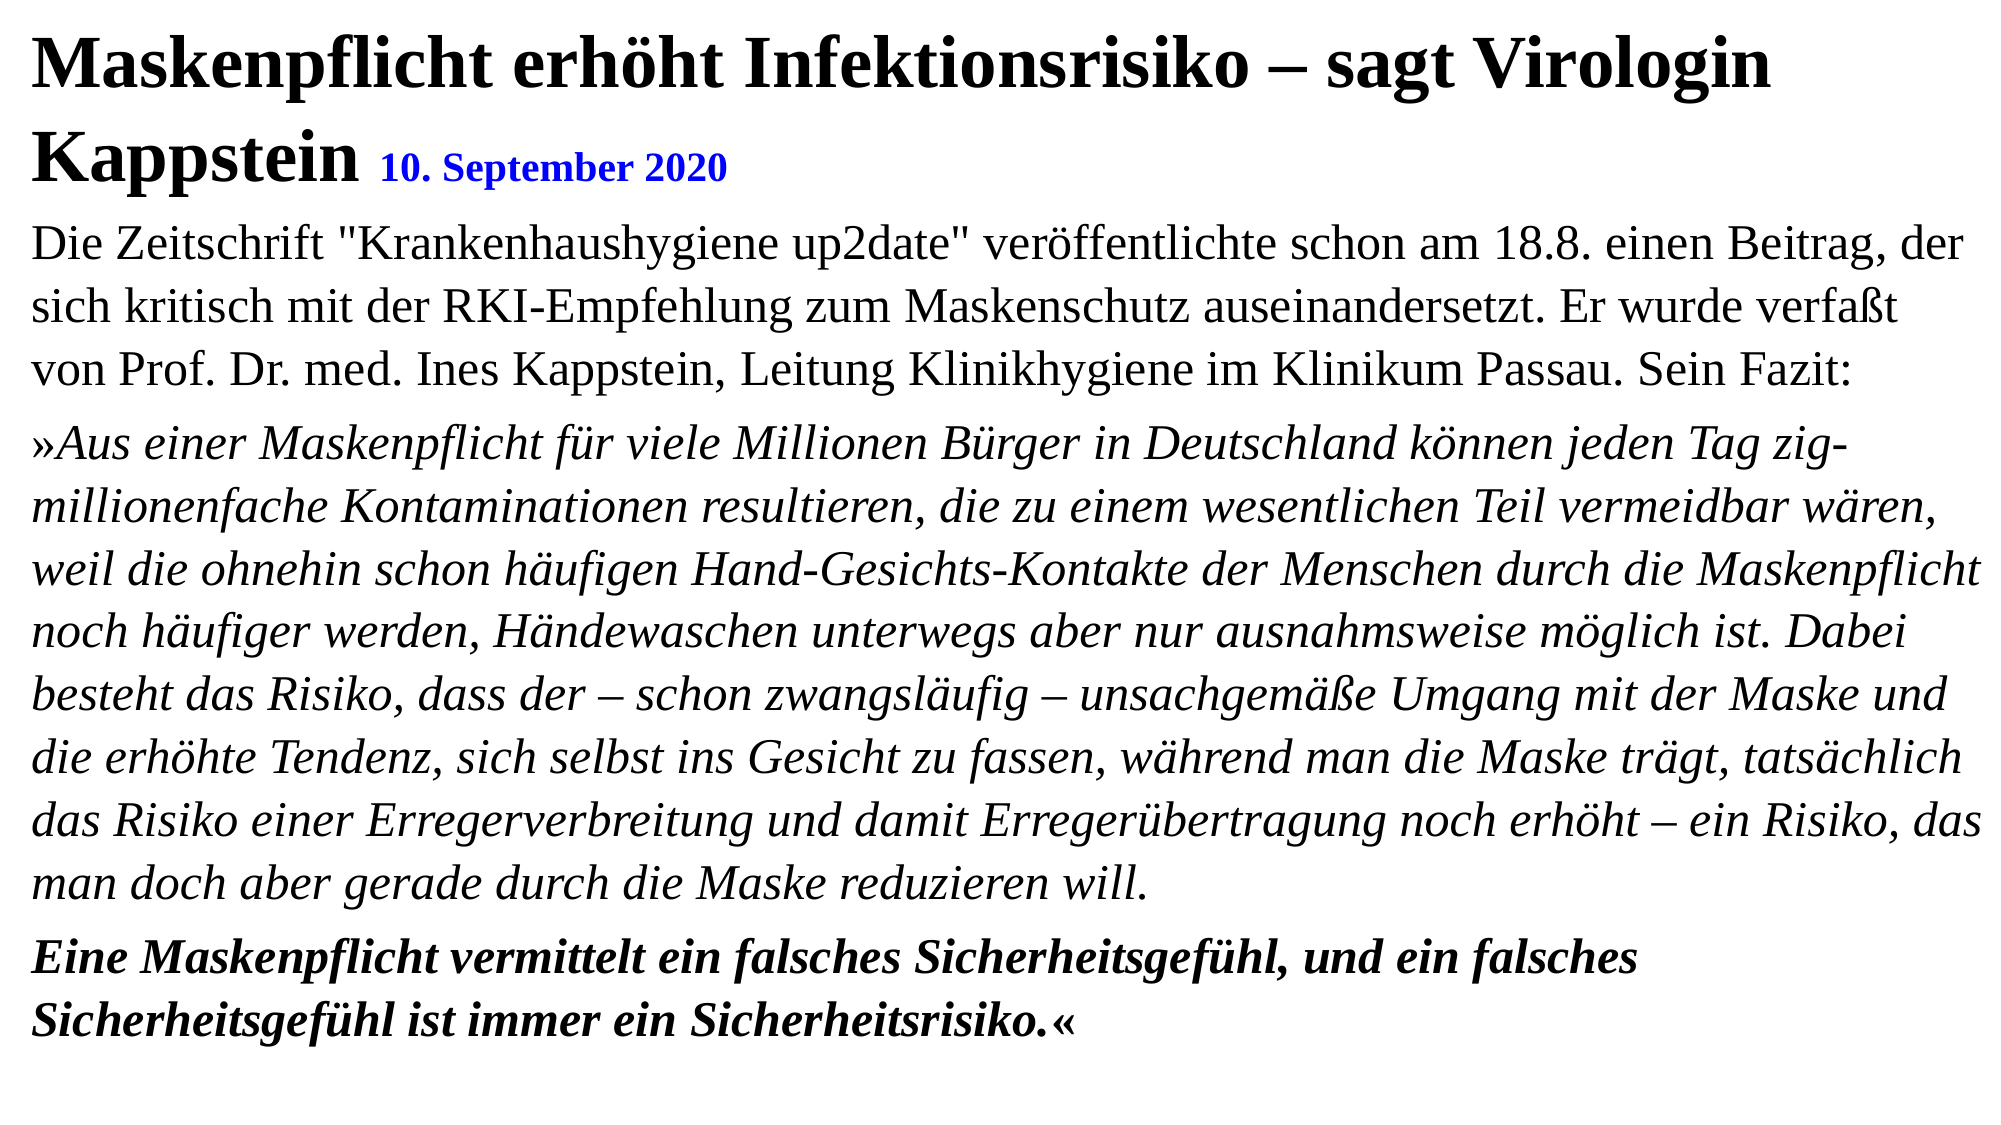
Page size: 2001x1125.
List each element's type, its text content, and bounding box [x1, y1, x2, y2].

text_box Maskenpflicht erhöht Infektionsrisiko – sagt Virologin Kappstein 10. September 2020 Die Zeitschrift "Krankenhaushygiene up2date" veröffentlichte schon am 18.8. einen Beitrag, der sich kritisch mit der RKI-Empfehlung zum Maskenschutz auseinandersetzt. Er wurde verfaßt von Prof. Dr. med. Ines Kappstein, Leitung Klinikhygiene im Klinikum Passau. Sein Fazit: »Aus einer Maskenpflicht für viele Millionen Bürger in Deutschland können jeden Tag zig-millionenfache Kontaminationen resultieren, die zu einem wesentlichen Teil vermeidbar wären, weil die ohnehin schon häufigen Hand-Gesichts-Kontakte der Menschen durch die Maskenpflicht noch häufiger werden, Händewaschen unterwegs aber nur ausnahmsweise möglich ist. Dabei besteht das Risiko, dass der – schon zwangsläufig – unsachgemäße Umgang mit der Maske und die erhöhte Tendenz, sich selbst ins Gesicht zu fassen, während man die Maske trägt, tatsächlich das Risiko einer Erregerverbreitung und damit Erregerübertragung noch erhöht – ein Risiko, das man doch aber gerade durch die Maske reduzieren will. Eine Maskenpflicht vermittelt ein falsches Sicherheitsgefühl, und ein falsches Sicherheitsgefühl ist immer ein Sicherheitsrisiko.« [16, 0, 2000, 1094]
